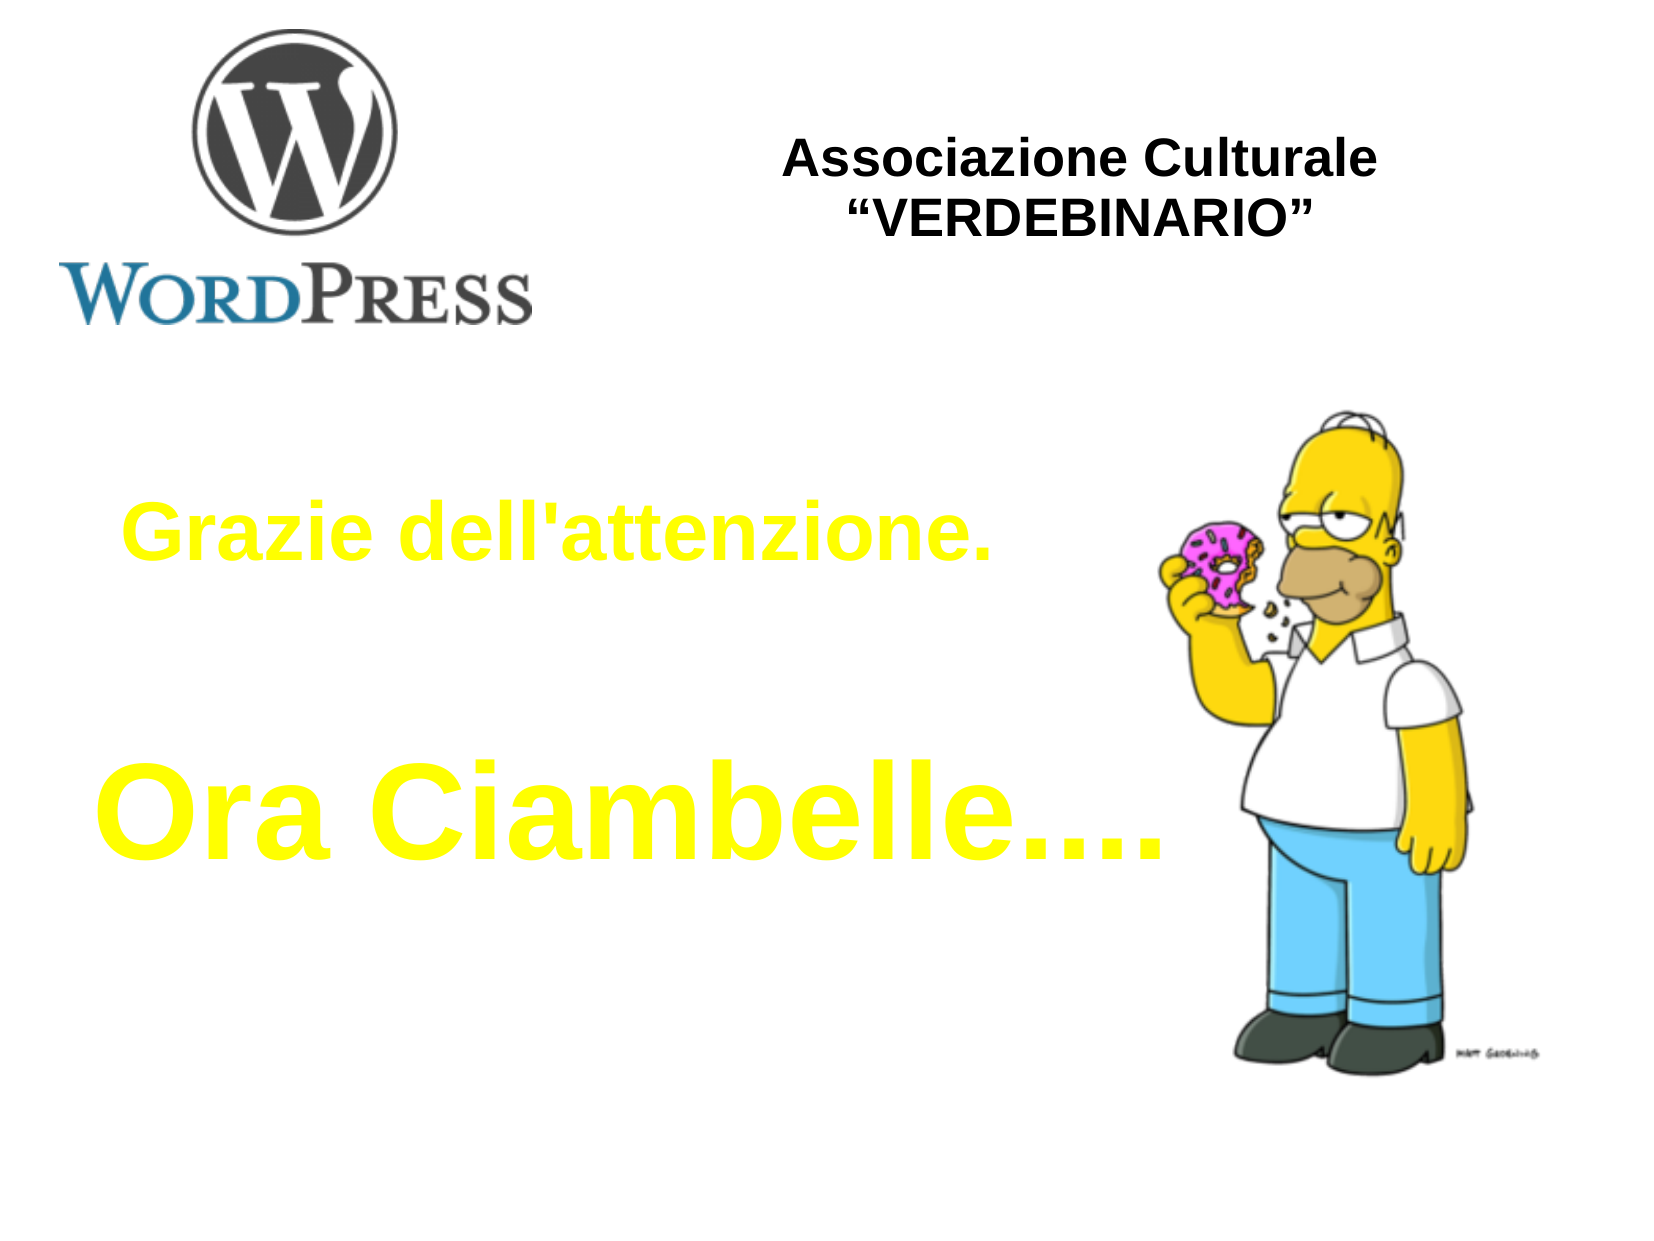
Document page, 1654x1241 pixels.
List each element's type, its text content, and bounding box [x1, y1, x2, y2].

picture [1062, 396, 1584, 1093]
subtitle Grazie dell'attenzione. [82, 472, 1034, 591]
title Associazione Culturale “VERDEBINARIO” [590, 50, 1571, 325]
picture [59, 29, 532, 325]
text_box Ora Ciambelle.... [82, 649, 1182, 975]
